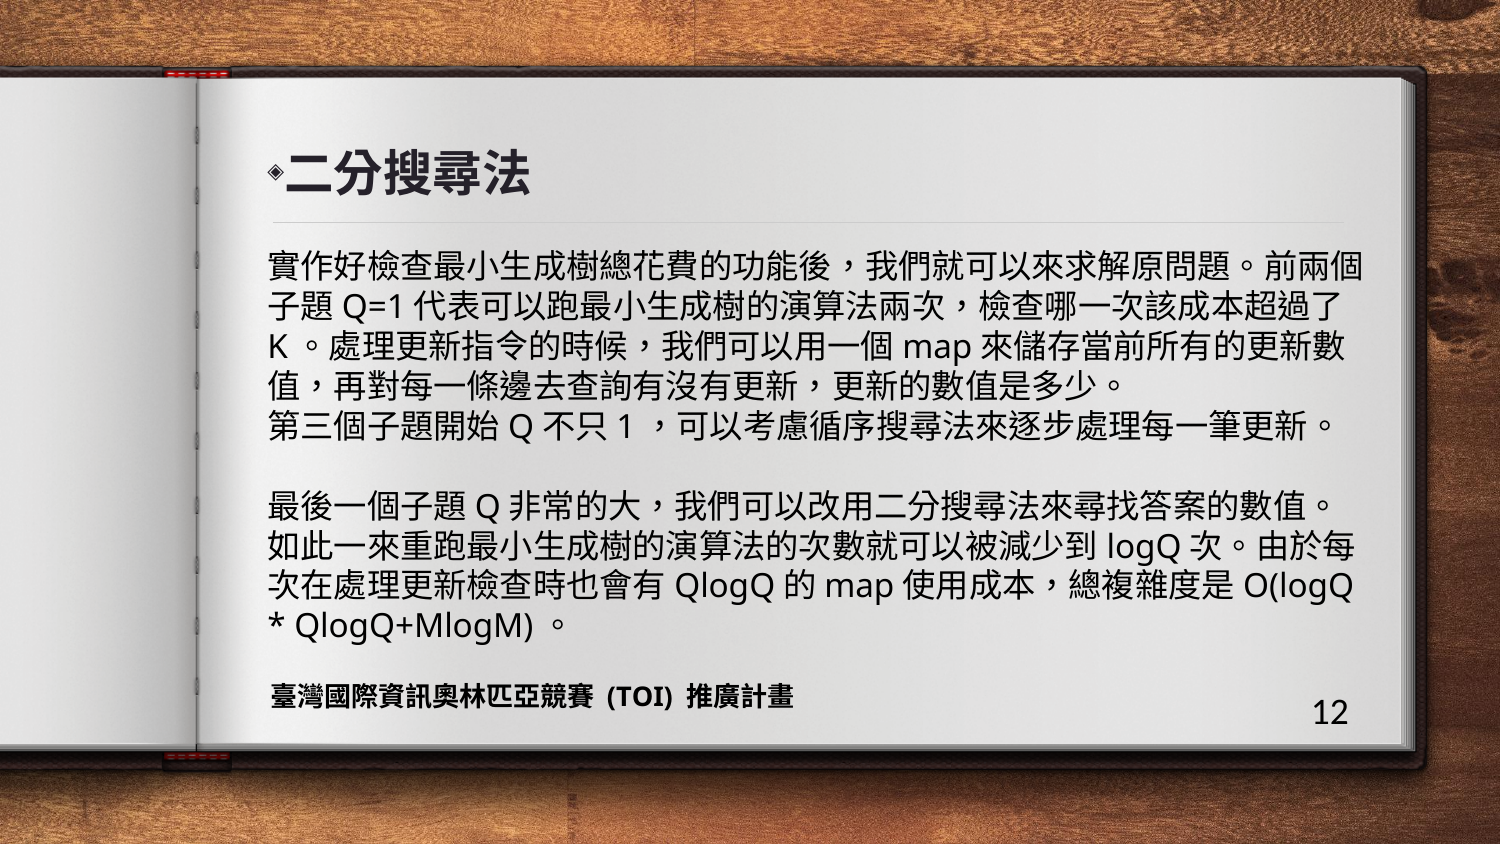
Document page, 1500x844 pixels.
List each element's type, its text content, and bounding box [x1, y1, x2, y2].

text_box [1295, 698, 1386, 737]
text_box 實作好檢查最小生成樹總花費的功能後，我們就可以來求解原問題。前兩個子題Q=1代表可以跑最小生成樹的演算法兩次，檢查哪一次該成本超過了K。處理更新指令的時候，我們可以用一個map來儲存當前所有的更新數值，再對每一條邊去查詢有沒有更新，更新的數值是多少。 第三個子題開始Q不只1，可以考慮循序搜尋法來逐步處理每一筆更新。 最後一個子題Q非常的大，我們可以改用二分搜尋法來尋找答案的數值。如此一來重跑最小生成樹的演算法的次數就可以被減少到logQ次。由於每次在處理更新檢查時也會有QlogQ的map使用成本，總複雜度是O(logQ * QlogQ+MlogM)。 [252, 237, 1386, 698]
list 二分搜尋法 [252, 126, 1194, 216]
